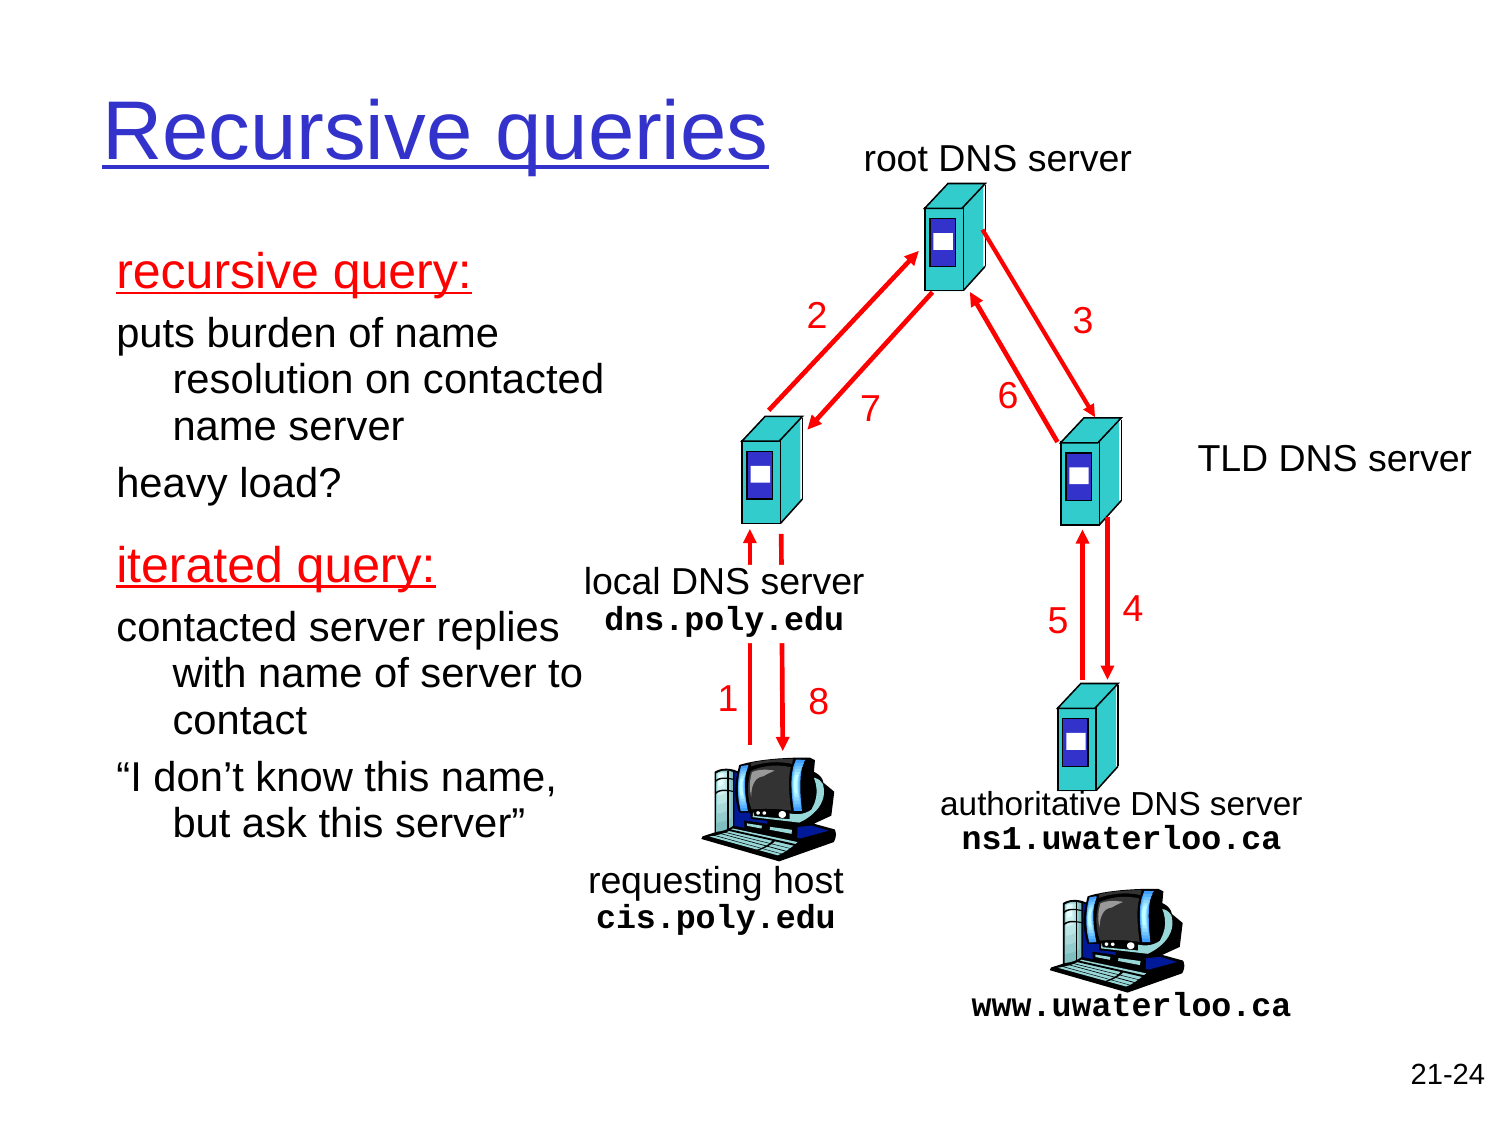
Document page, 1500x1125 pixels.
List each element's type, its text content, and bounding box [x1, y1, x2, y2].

text_box [1060, 417, 1122, 526]
text_box 8 [793, 672, 844, 731]
text_box recursive query: puts burden of name resolution on contacted name server heavy load? iterated query: contacted server replies with name of server to contact “I don’t know this name, but ask this server” [101, 235, 621, 1013]
text_box [741, 416, 803, 524]
text_box [1057, 683, 1119, 777]
text_box 5 [1032, 592, 1080, 650]
text_box 3 [1057, 292, 1109, 350]
text_box authoritative DNS server ns1.uwaterloo.ca [925, 777, 1318, 868]
text_box TLD DNS server [1169, 429, 1500, 488]
text_box 7 [845, 379, 896, 438]
text_box 4 [1110, 579, 1159, 638]
title Recursive queries [87, 37, 1363, 225]
picture [701, 756, 838, 851]
text_box 6 [982, 367, 1034, 425]
picture [1049, 887, 1187, 993]
text_box requesting host cis.poly.edu [621, 851, 859, 947]
text_box 1 [702, 669, 754, 727]
text_box local DNS server dns.poly.edu [621, 553, 880, 649]
text_box 2 [791, 286, 843, 345]
text_box [924, 225, 984, 292]
text_box www.uwaterloo.ca [956, 980, 1307, 1035]
text_box 6 [1017, 367, 1034, 395]
